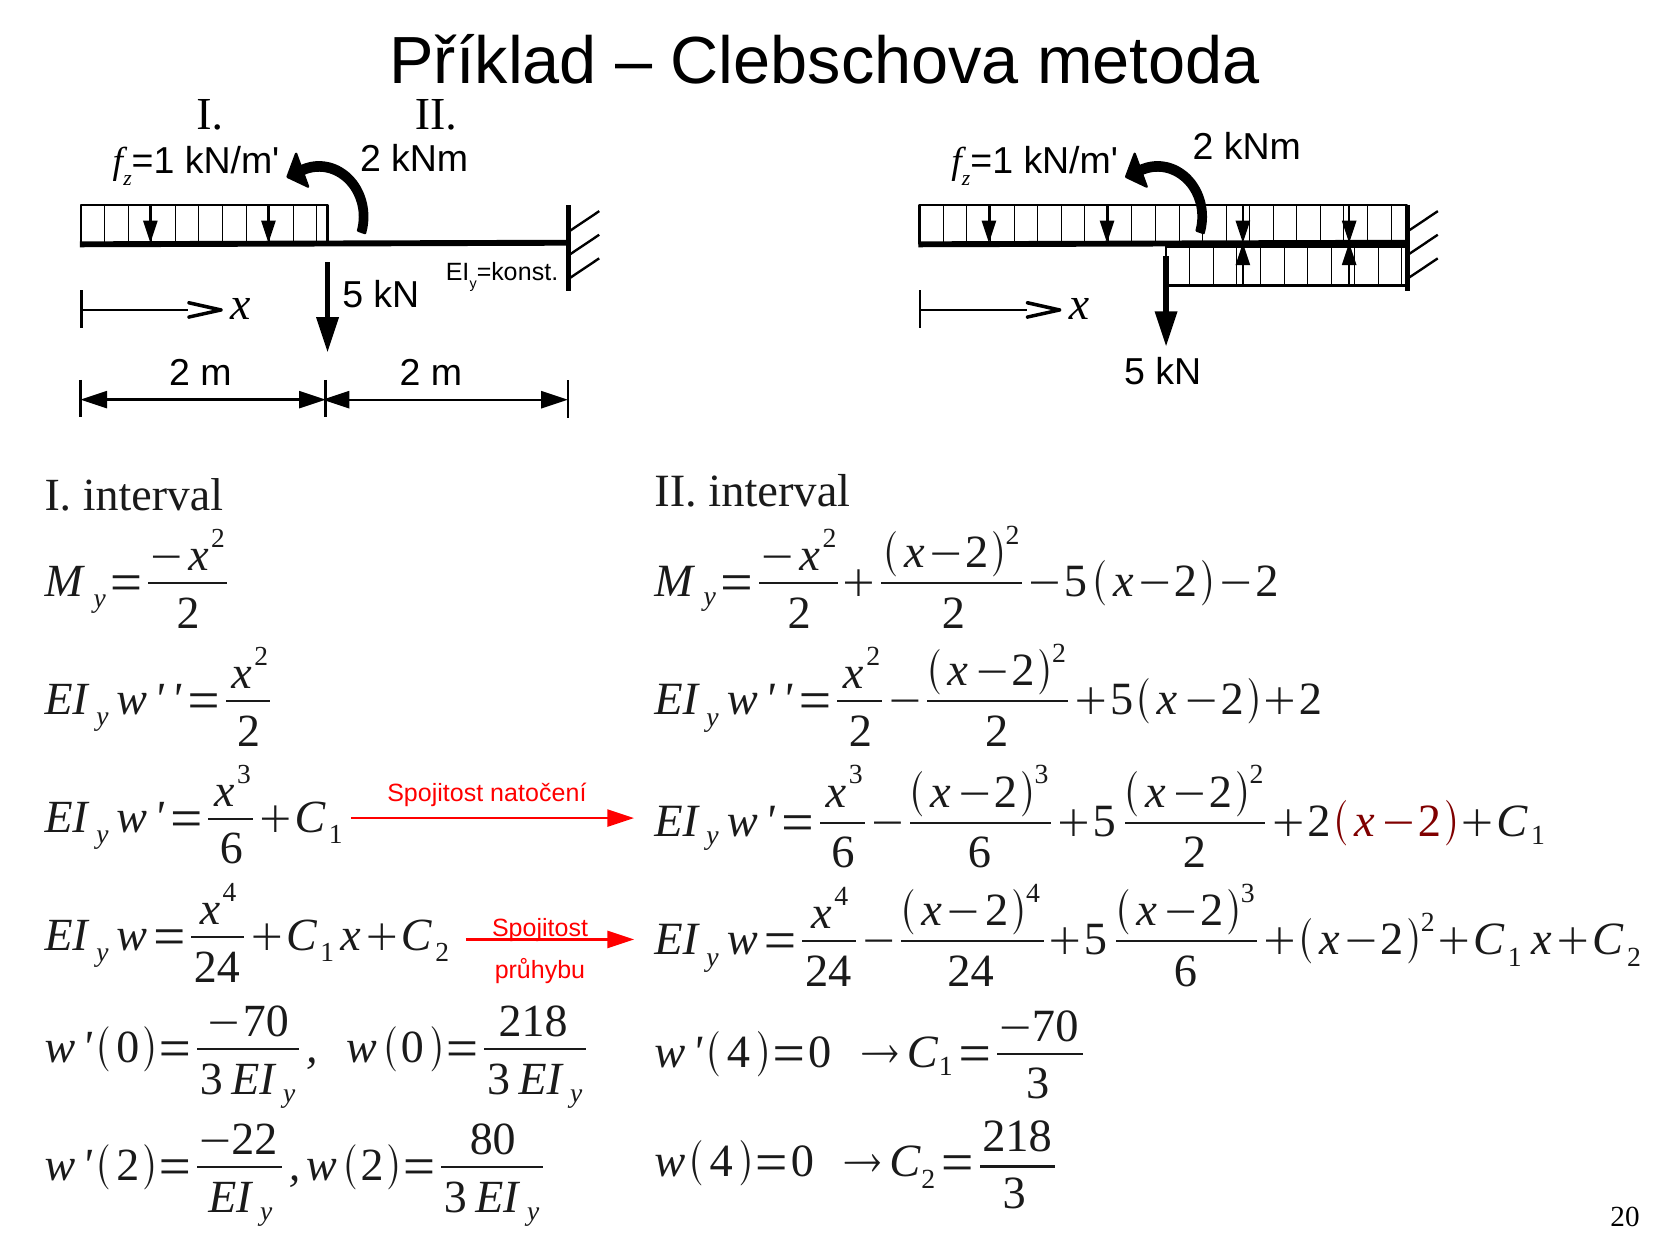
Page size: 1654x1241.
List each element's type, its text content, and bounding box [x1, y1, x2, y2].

text_box 2 kNm [345, 130, 564, 192]
text_box I. [181, 81, 238, 152]
text_box fz=1 kN/m' [97, 132, 317, 201]
text_box fz=1 kN/m' [936, 132, 1156, 201]
chart [24, 469, 599, 1228]
text_box 2 kNm [1177, 118, 1397, 180]
text_box EIy=konst. [571, 250, 594, 275]
text_box [287, 153, 345, 187]
text_box Spojitost natočení [372, 771, 638, 818]
text_box 5 kN [1109, 342, 1328, 405]
title Příklad – Clebschova metoda [37, 8, 1613, 113]
text_box Spojitost průhybu [477, 892, 619, 986]
text_box [1166, 246, 1242, 286]
text_box [1244, 246, 1348, 286]
text_box [1350, 205, 1405, 245]
text_box 5 kN [327, 266, 547, 328]
text_box II. [400, 81, 472, 153]
text_box [353, 192, 368, 234]
text_box [1350, 246, 1409, 286]
text_box 2 m [154, 344, 247, 406]
text_box EIy=konst. [431, 250, 594, 302]
text_box 2 m [384, 344, 477, 406]
text_box x [215, 271, 271, 356]
text_box [81, 205, 328, 245]
chart [633, 466, 1652, 1220]
text_box [1244, 205, 1348, 245]
text_box x [1053, 271, 1110, 356]
text_box [1126, 153, 1177, 187]
text_box [919, 180, 1242, 245]
